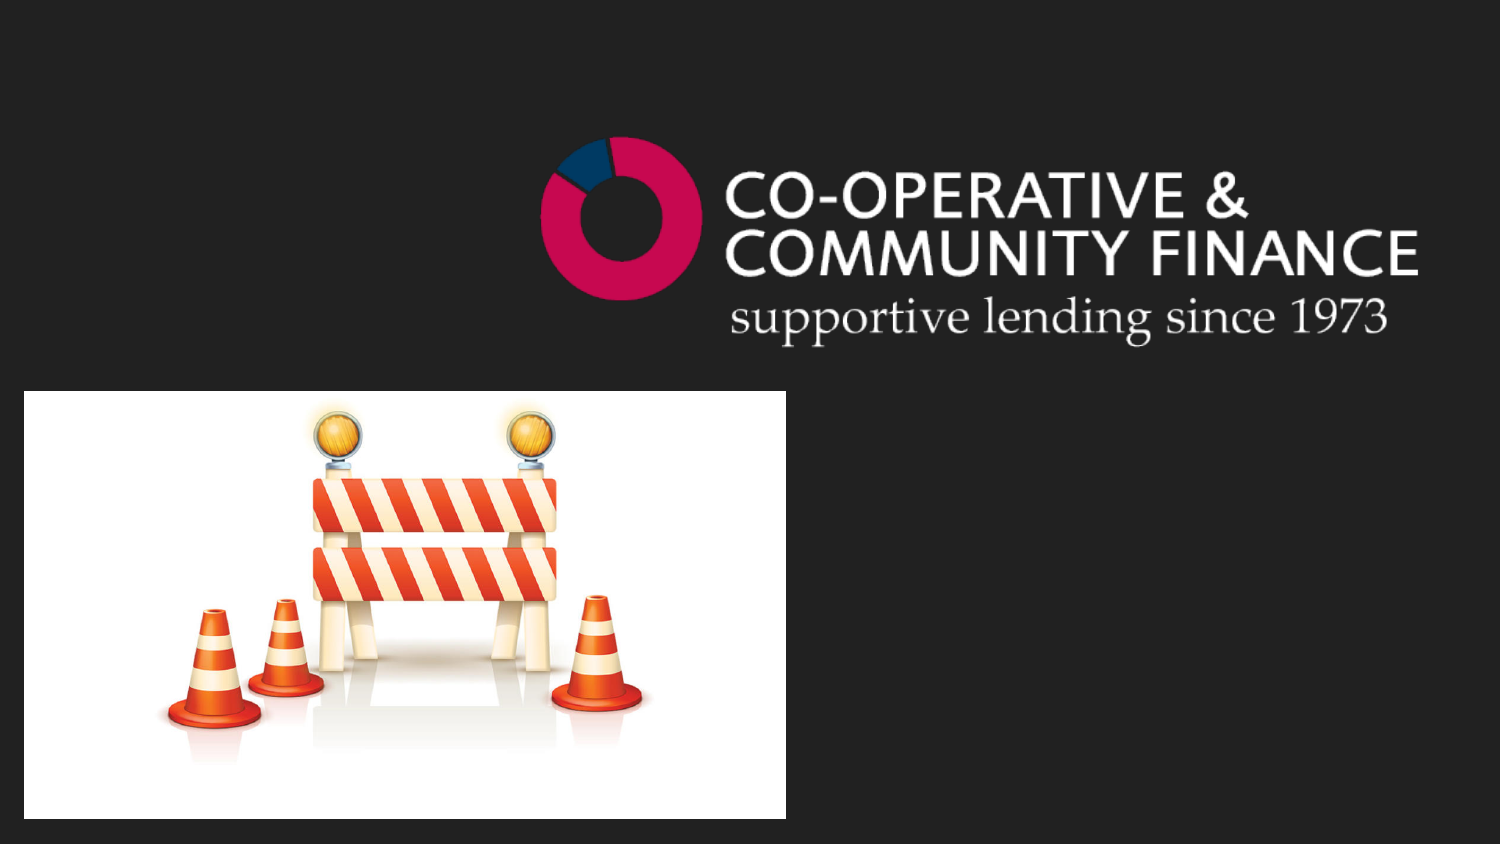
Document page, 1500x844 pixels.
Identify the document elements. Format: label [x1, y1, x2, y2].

picture [24, 391, 786, 819]
picture [502, 111, 1456, 367]
